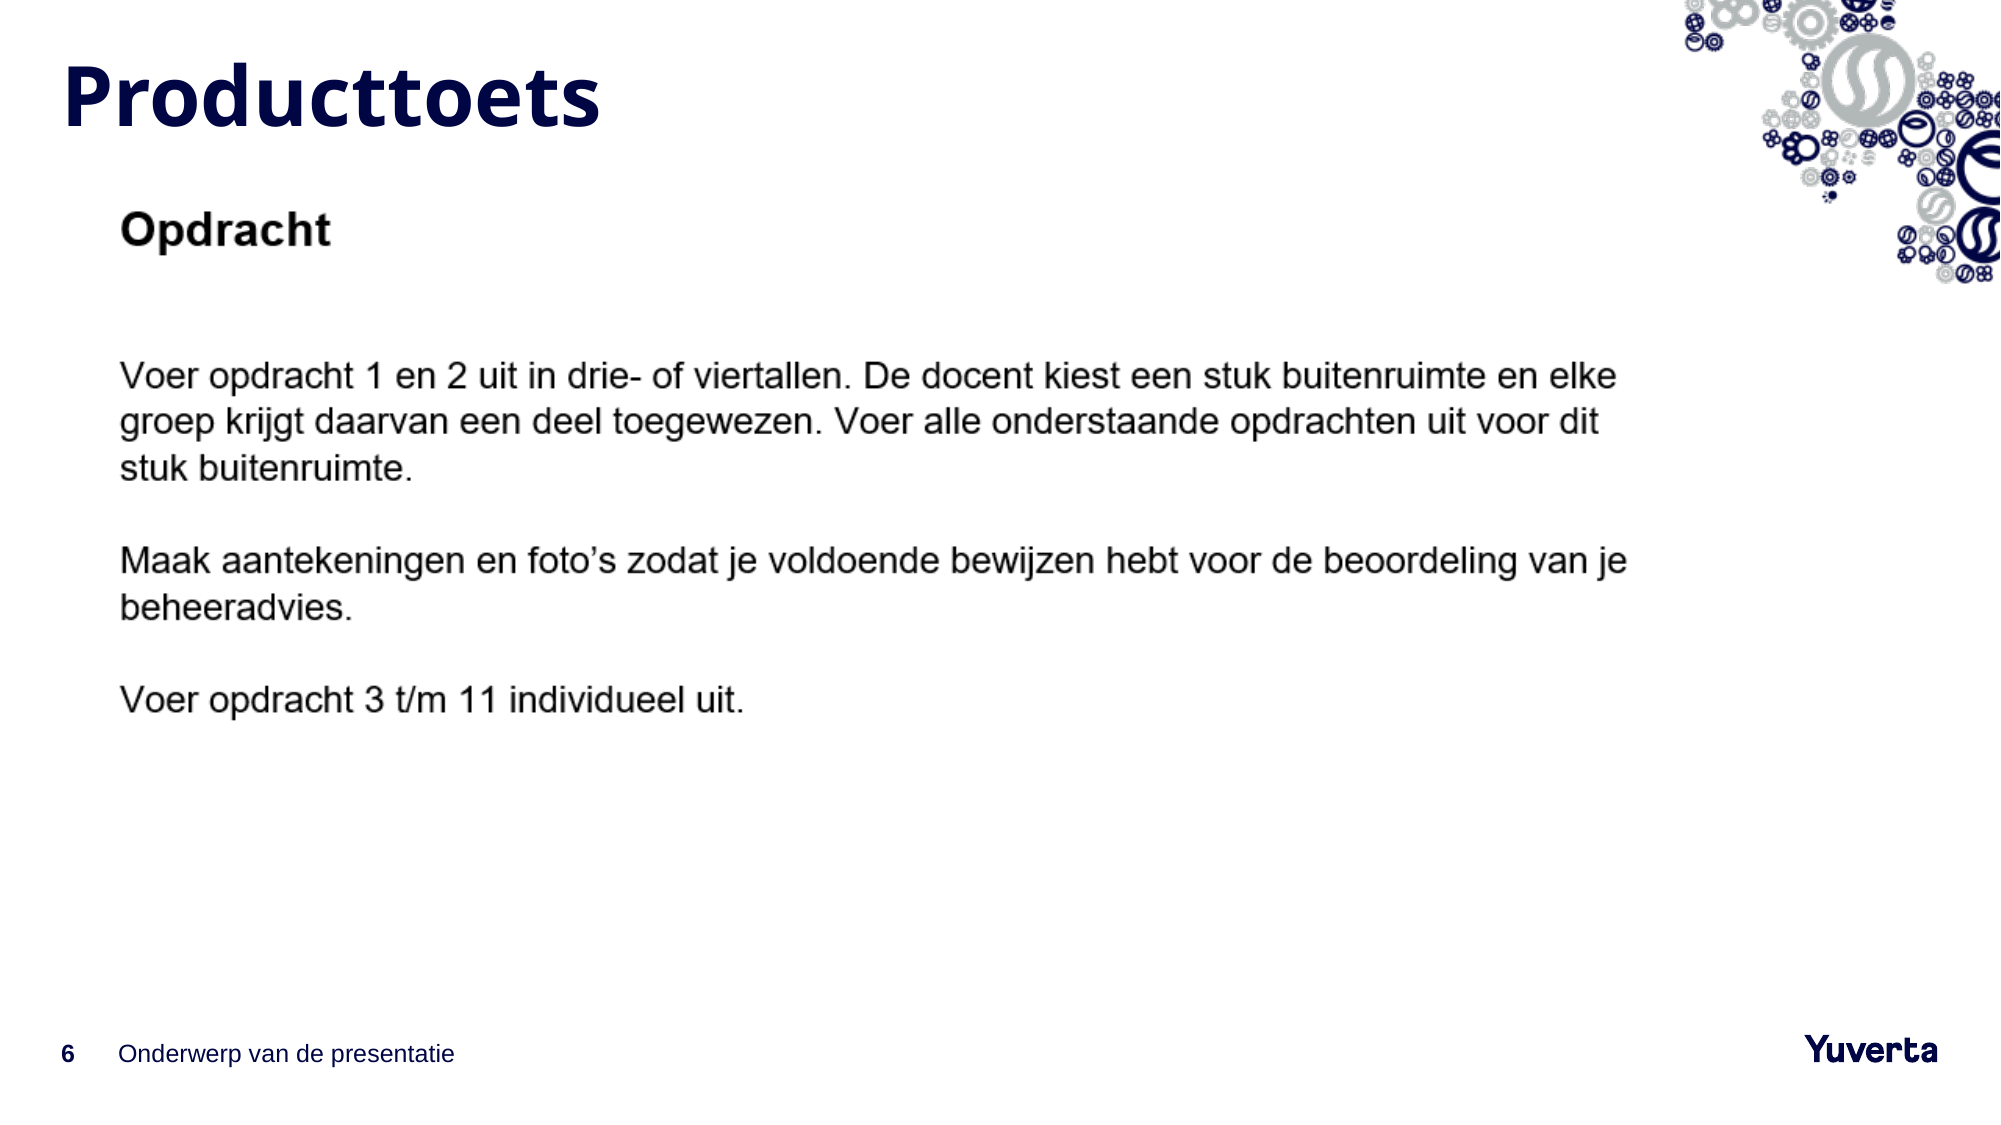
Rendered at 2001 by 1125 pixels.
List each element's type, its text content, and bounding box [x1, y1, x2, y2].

title Producttoets [60, 48, 1745, 182]
text_box Onderwerp van de presentatie [118, 1037, 987, 1074]
picture [45, 182, 1760, 780]
text_box 6 [60, 1037, 113, 1074]
